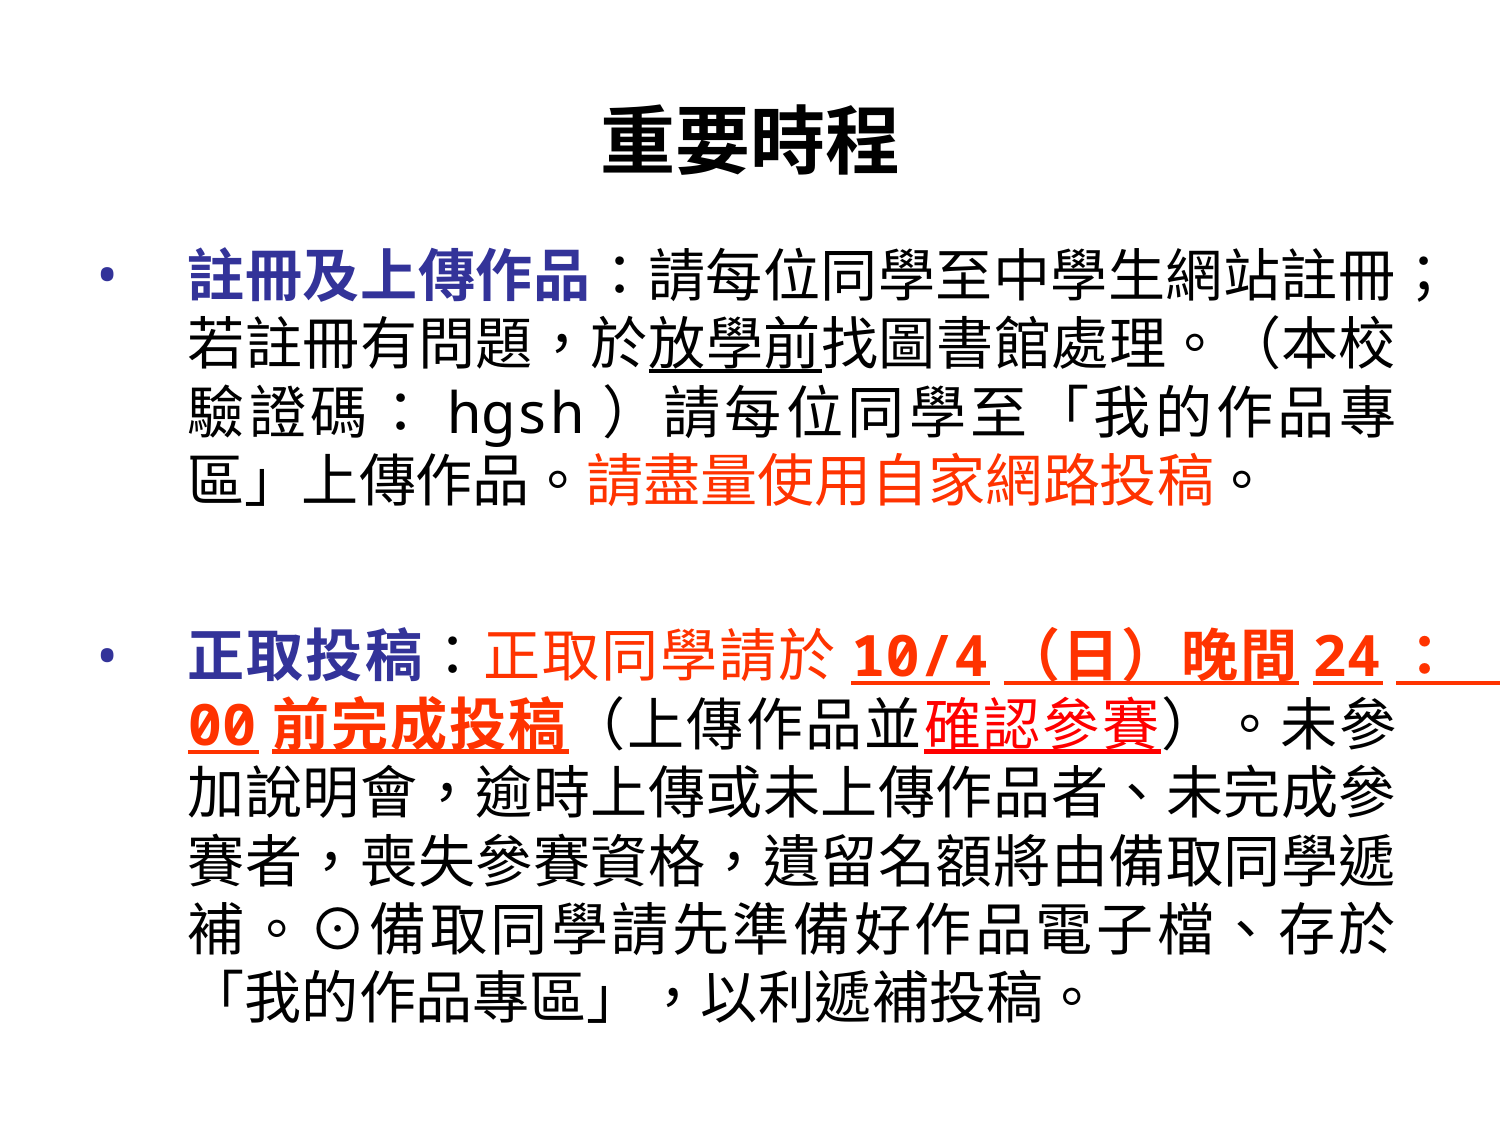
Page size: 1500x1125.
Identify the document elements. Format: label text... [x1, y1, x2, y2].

title 重要時程 [75, 45, 1426, 233]
list 註冊及上傳作品：請每位同學至中學生網站註冊；若註冊有問題，於放學前找圖書館處理。（本校驗證碼：hgsh）請每位同學至「我的作品專區」上傳作品。請盡量使用自家網路投稿。 正取投稿：正取同學請於10/4（日）晚間24：00前完成投稿（上傳作品並確認參賽）。未參加說明會，逾時上傳或未上傳作品者、未完成參賽者，喪失參賽資格，遺留名額將由備取同學遞補。⊙備取同學請先準備好作品電子檔、存於「我的作品專區」，以利遞補投稿。 [74, 231, 1412, 1047]
